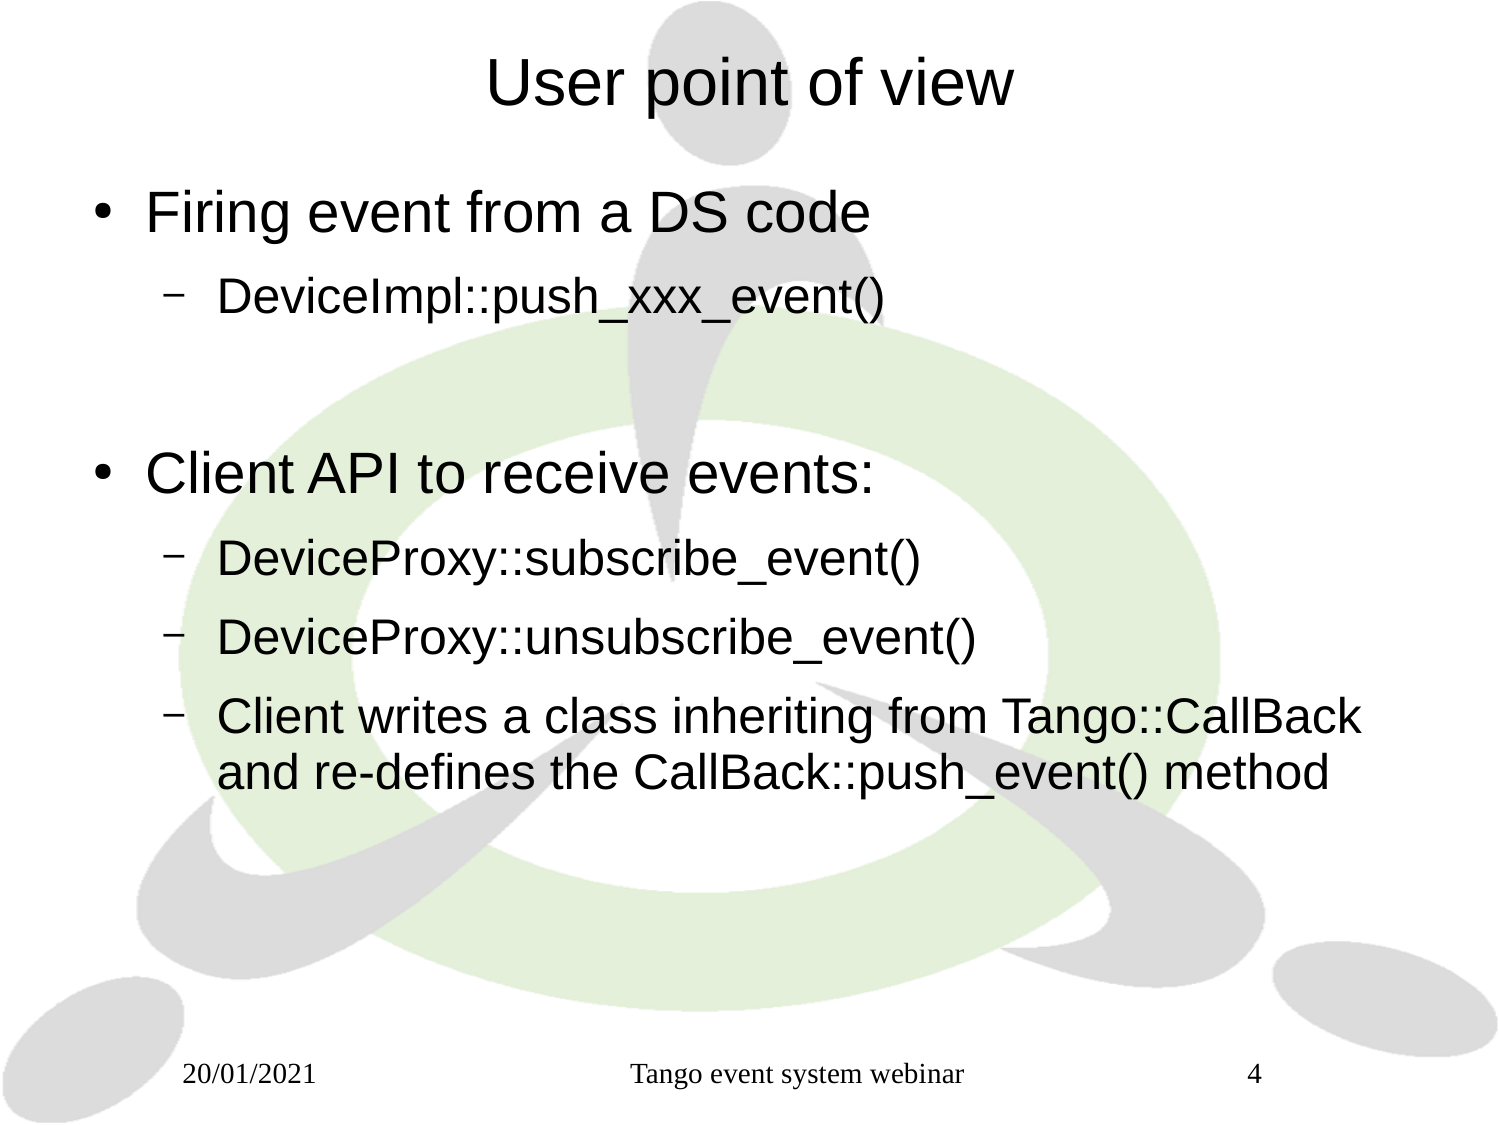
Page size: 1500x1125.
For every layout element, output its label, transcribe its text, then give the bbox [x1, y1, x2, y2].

title User point of view [75, 29, 1426, 136]
picture [0, 0, 1500, 1125]
list Firing event from a DS code DeviceImpl::push_xxx_event() Client API to receive events: DeviceProxy::subscribe_event() DeviceProxy::unsubscribe_event() Client writes a class inheriting from Tango::CallBack and re-defines the CallBack::push_event() method [75, 179, 1425, 991]
